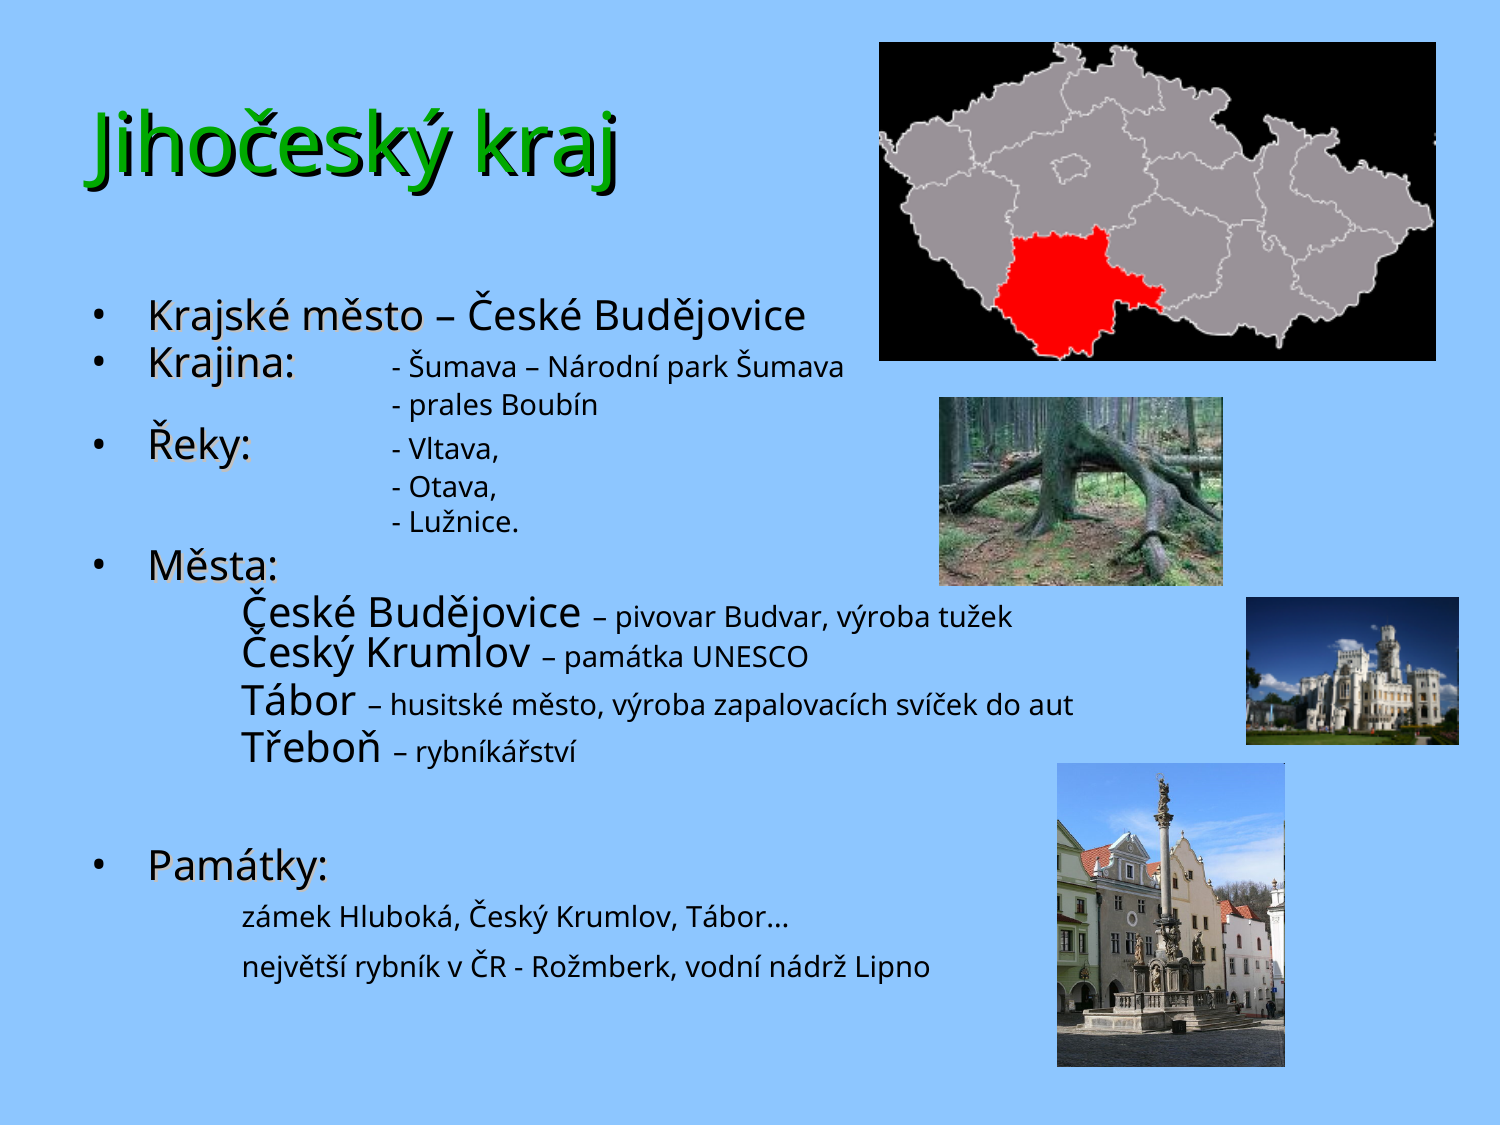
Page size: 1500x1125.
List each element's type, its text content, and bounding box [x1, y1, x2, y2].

picture [1246, 597, 1459, 746]
title Jihočeský kraj [75, 45, 879, 233]
picture [939, 397, 1223, 586]
picture [879, 42, 1436, 361]
picture [1057, 763, 1285, 1067]
list Krajské město – České Budějovice Krajina: - Šumava – Národní park Šumava - prales Boubín Řeky: - Vltava, - Otava, - Lužnice. Města: České Budějovice – pivovar Budvar, výroba tužek Český Krumlov – památka UNESCO Tábor – husitské město, výroba zapalovacích svíček do aut Třeboň – rybníkářství Památky: zámek Hluboká, Český Krumlov, Tábor… největší rybník v ČR - Rožmberk, vodní nádrž Lipno [76, 290, 1095, 1083]
